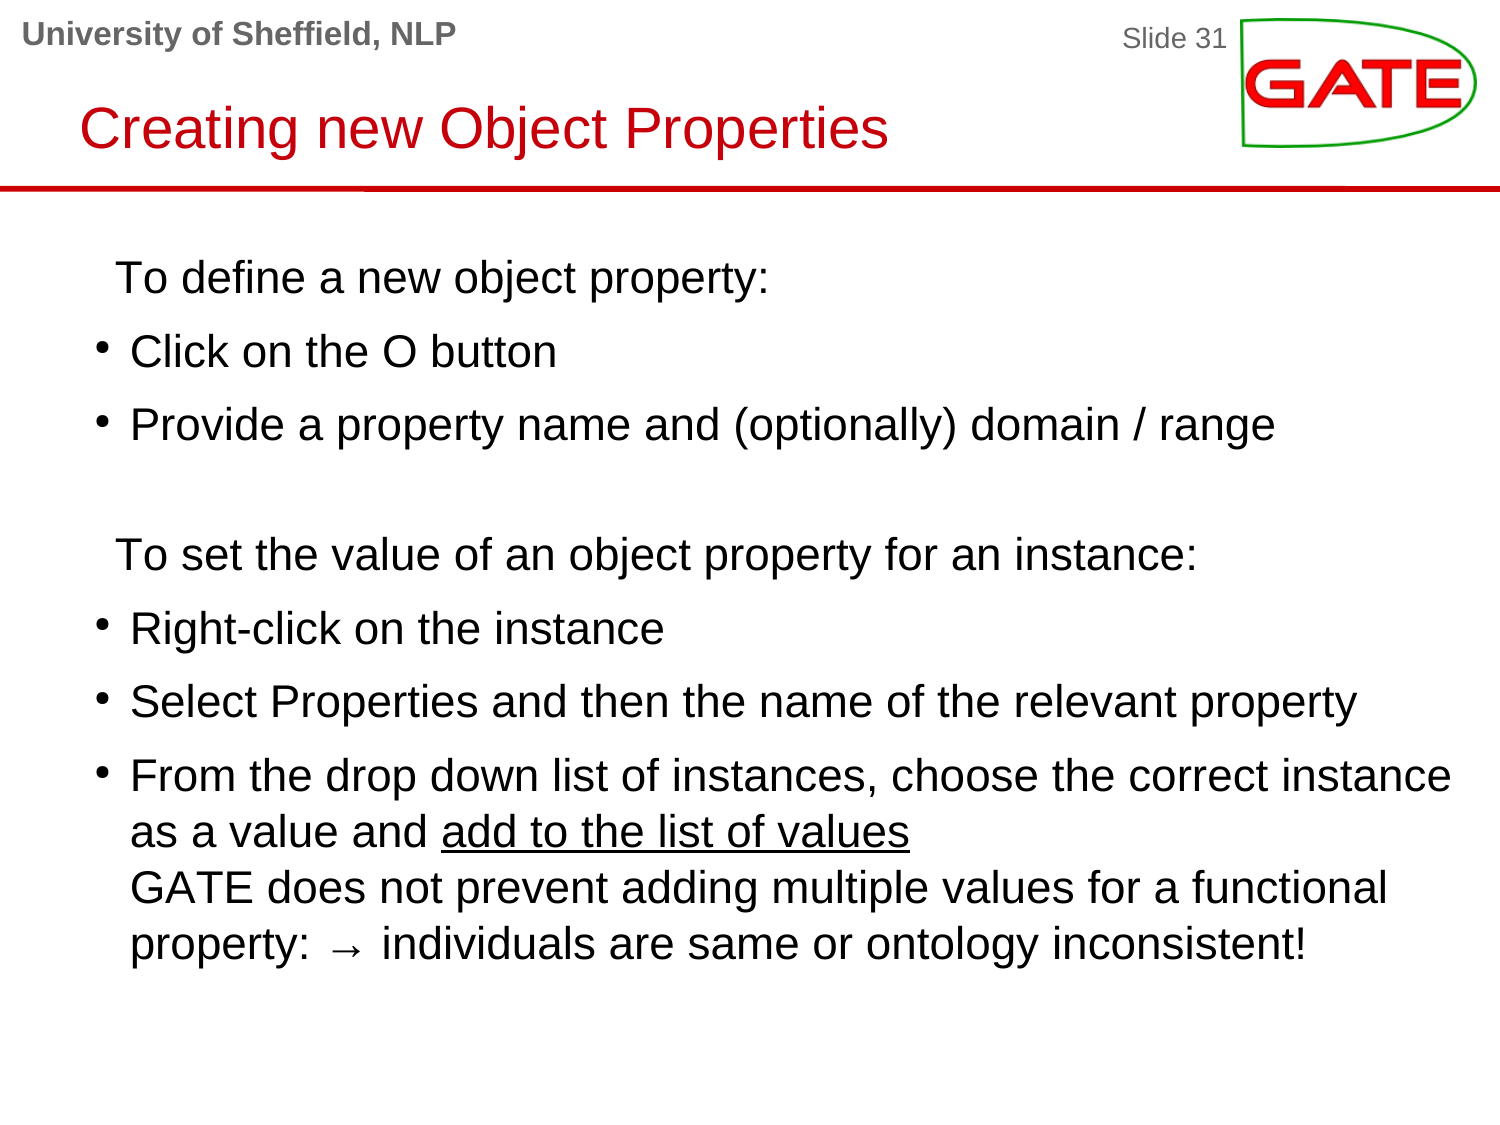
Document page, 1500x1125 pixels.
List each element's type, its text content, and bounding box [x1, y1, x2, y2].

list To define a new object property: Click on the O button Provide a property name and (optionally) domain / range To set the value of an object property for an instance: Right-click on the instance Select Properties and then the name of the relevant property From the drop down list of instances, choose the correct instance as a value and add to the list of values GATE does not prevent adding multiple values for a functional property: → individuals are same or ontology inconsistent! [58, 246, 1455, 990]
title Creating new Object Properties [79, 55, 1211, 204]
picture [1240, 18, 1477, 148]
